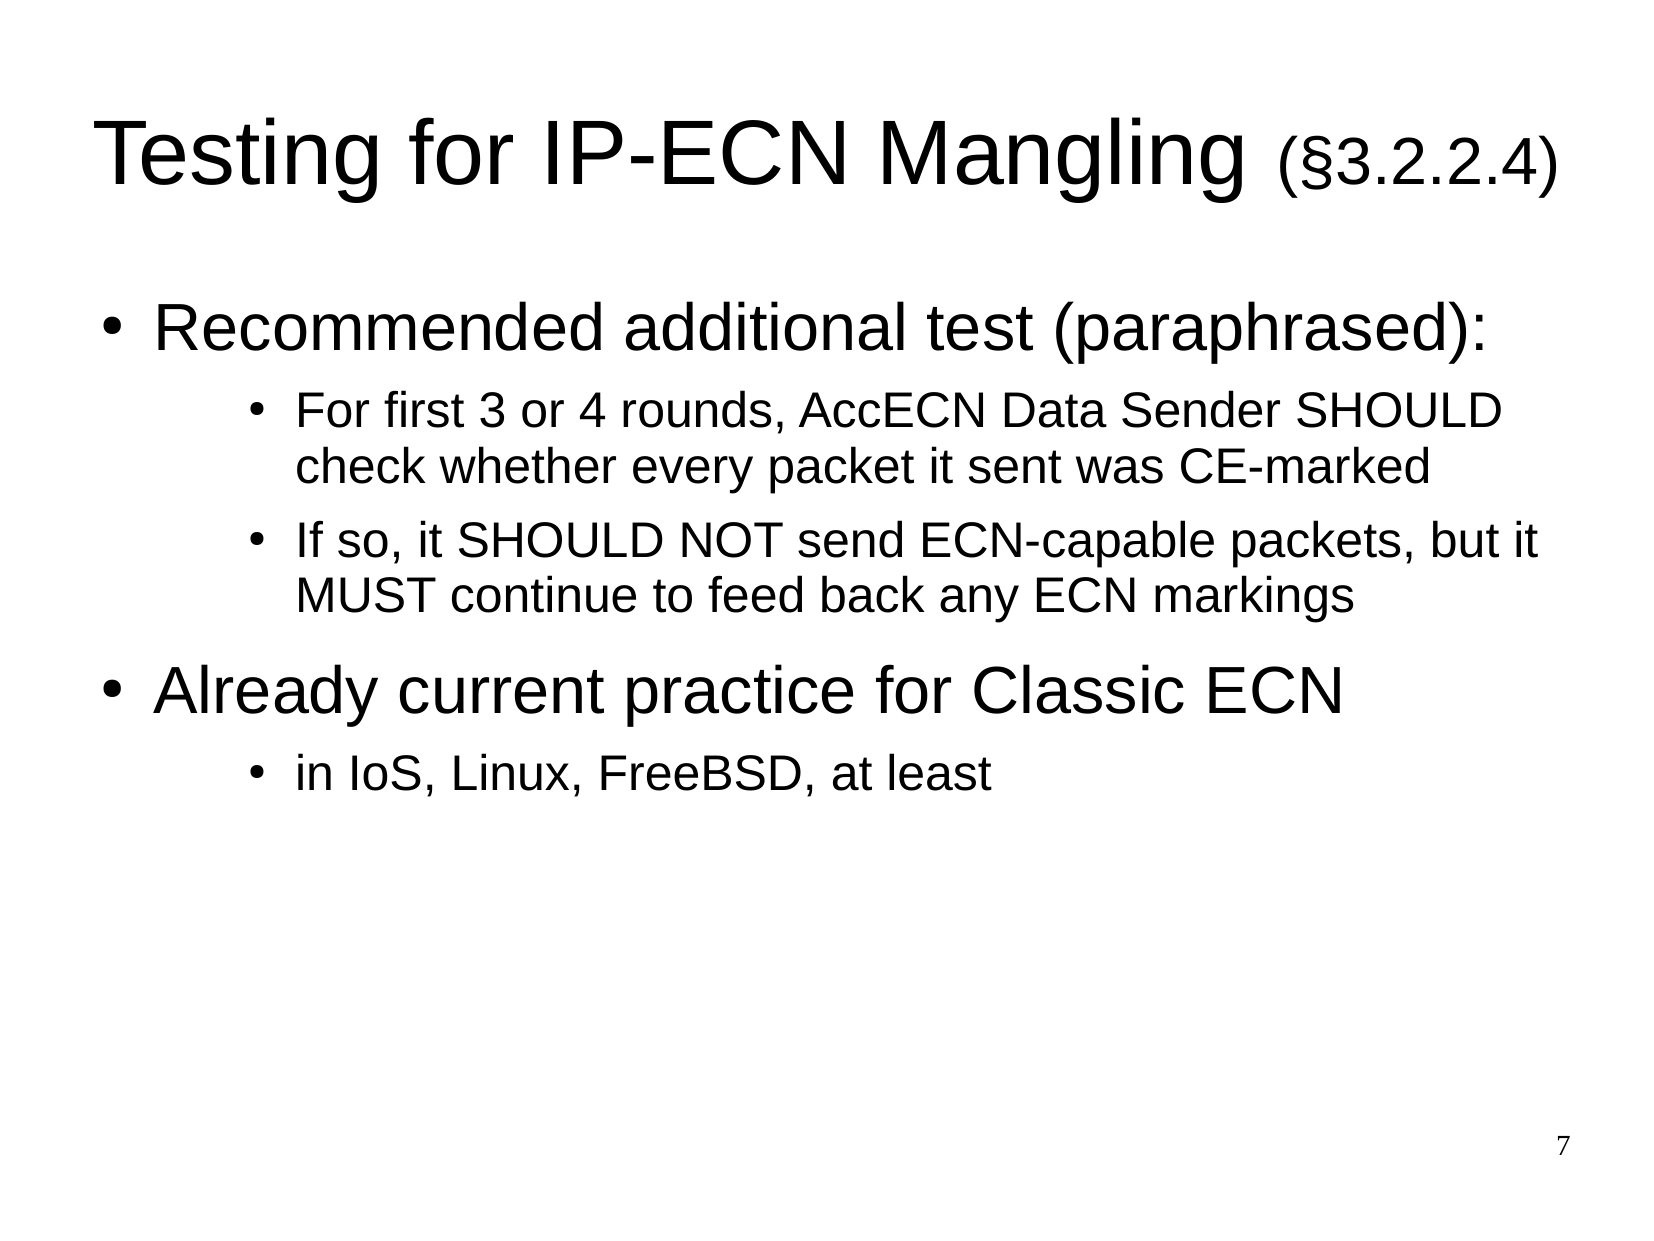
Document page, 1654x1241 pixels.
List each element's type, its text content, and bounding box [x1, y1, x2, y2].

list Recommended additional test (paraphrased): For first 3 or 4 rounds, AccECN Data Sender SHOULD check whether every packet it sent was CE-marked If so, it SHOULD NOT send ECN-capable packets, but it MUST continue to feed back any ECN markings Already current practice for Classic ECN in IoS, Linux, FreeBSD, at least [82, 290, 1571, 1010]
title Testing for IP-ECN Mangling (§3.2.2.4) [82, 49, 1571, 257]
